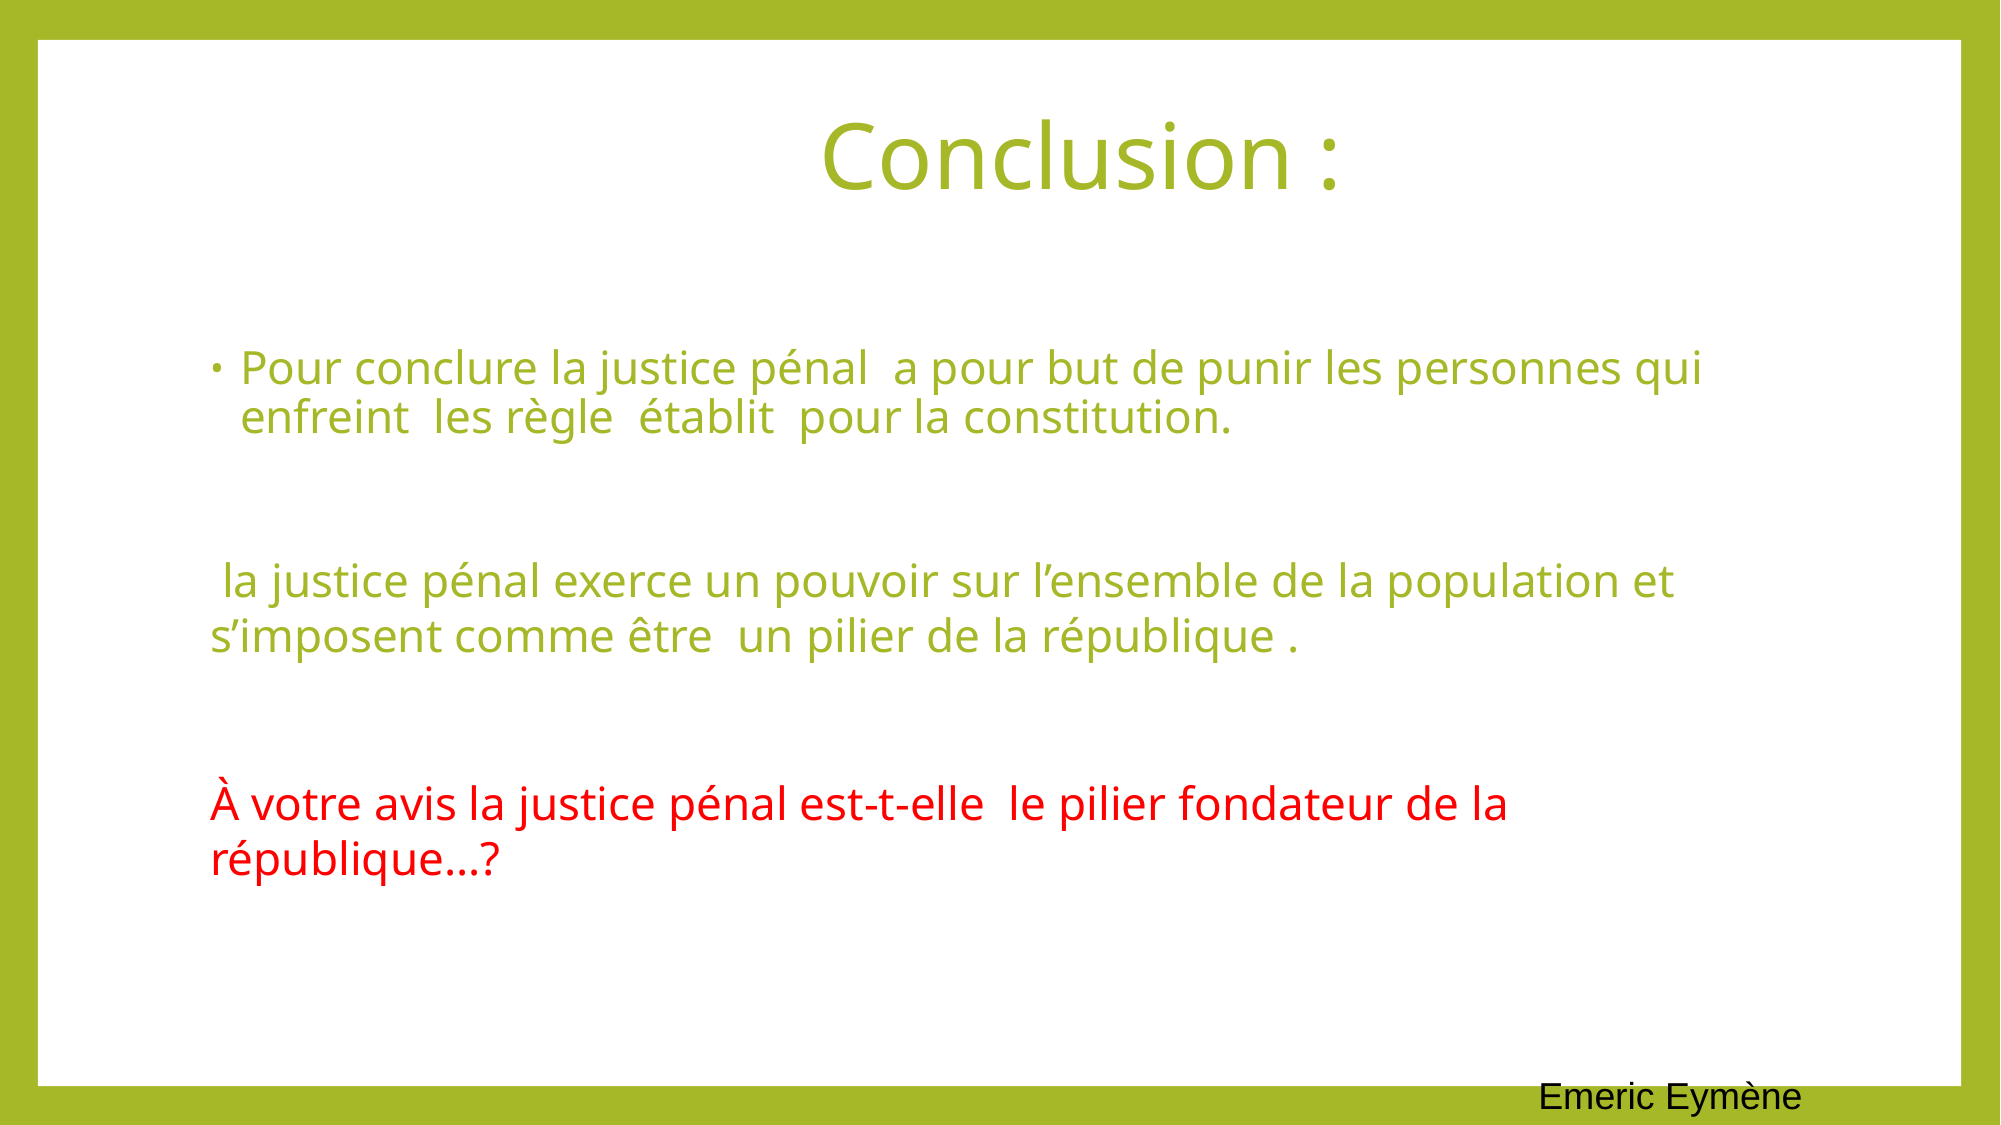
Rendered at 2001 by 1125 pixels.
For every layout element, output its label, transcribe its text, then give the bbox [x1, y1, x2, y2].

title Conclusion : [187, 99, 1808, 220]
list Pour conclure la justice pénal a pour but de punir les personnes qui enfreint les règle établit pour la constitution. la justice pénal exerce un pouvoir sur l’ensemble de la population et s’imposent comme être un pilier de la république . À votre avis la justice pénal est-t-elle le pilier fondateur de la république…? [187, 337, 1808, 1000]
text_box Emeric Eymène [1523, 1068, 1997, 1125]
